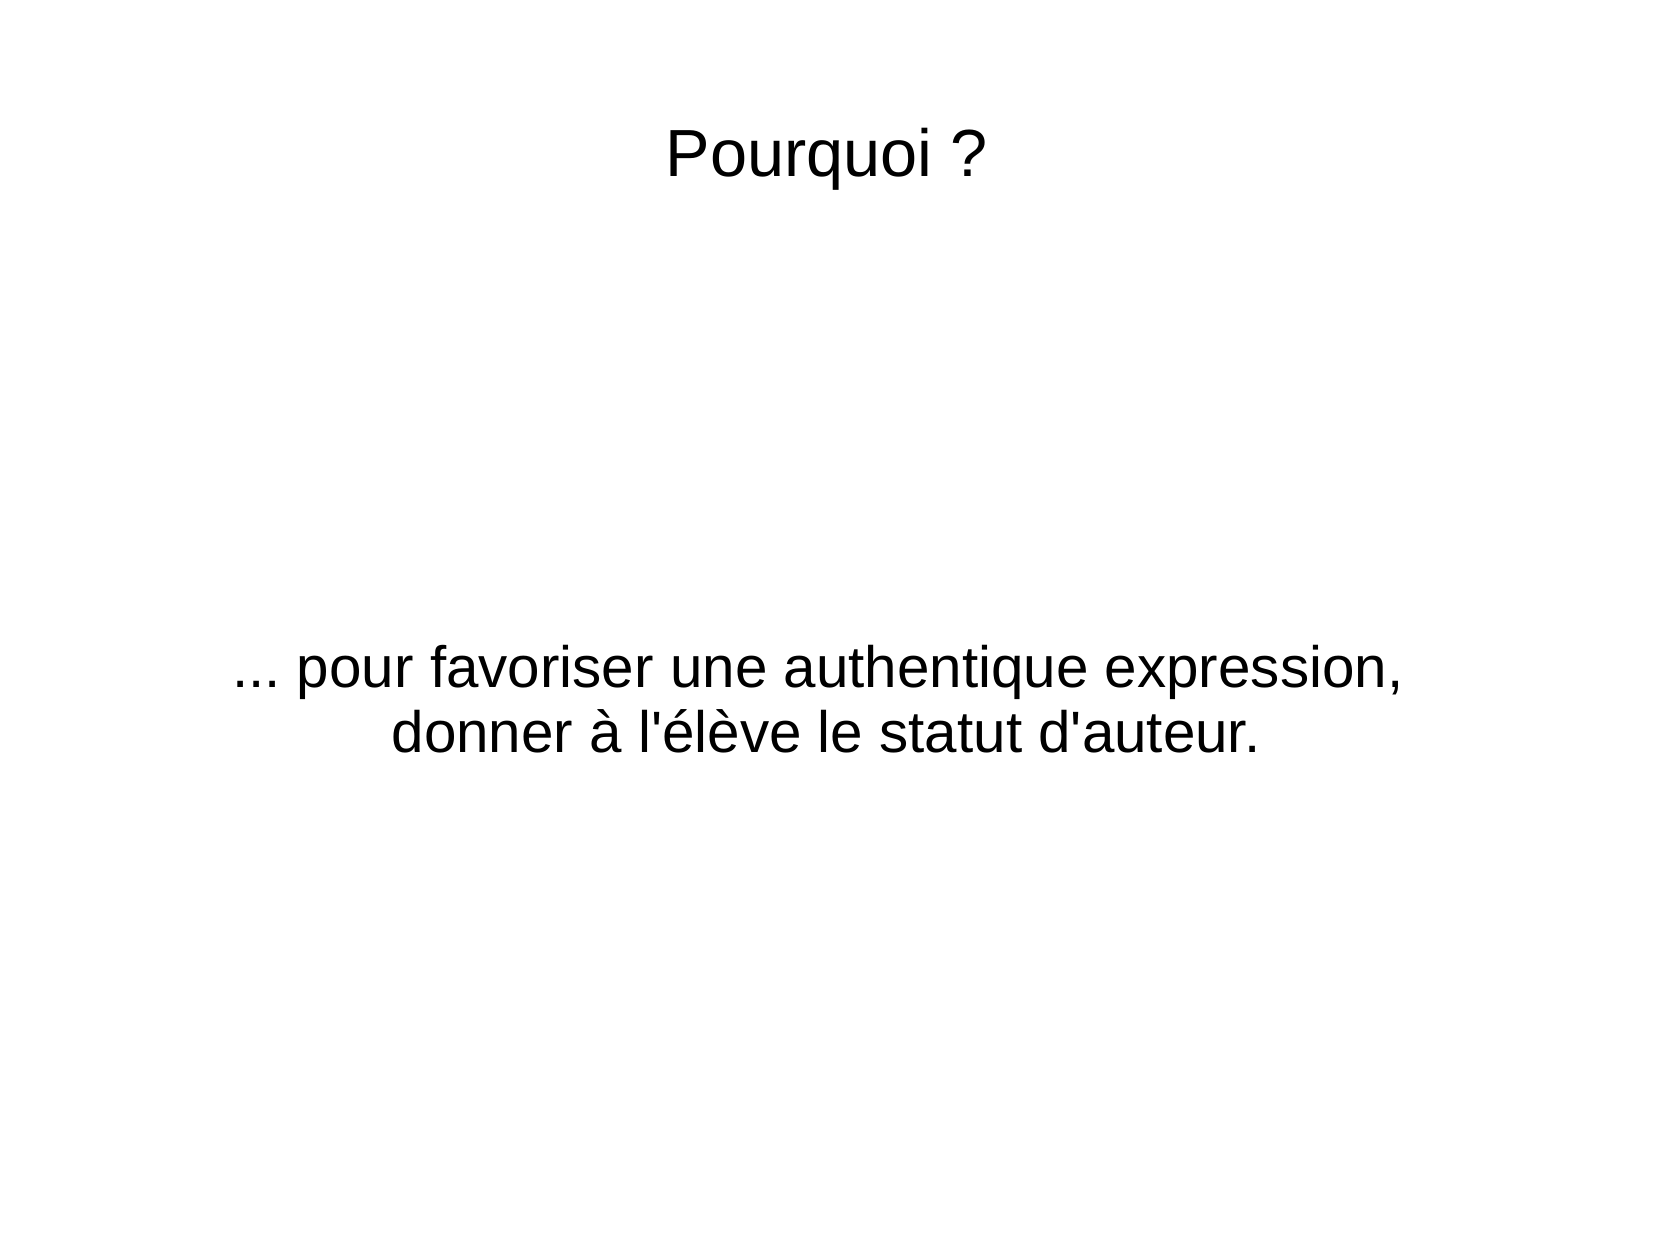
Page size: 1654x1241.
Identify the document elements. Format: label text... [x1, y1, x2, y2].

title Pourquoi ? [82, 49, 1571, 257]
subtitle ... pour favoriser une authentique expression, donner à l'élève le statut d'auteur. [82, 290, 1571, 1109]
